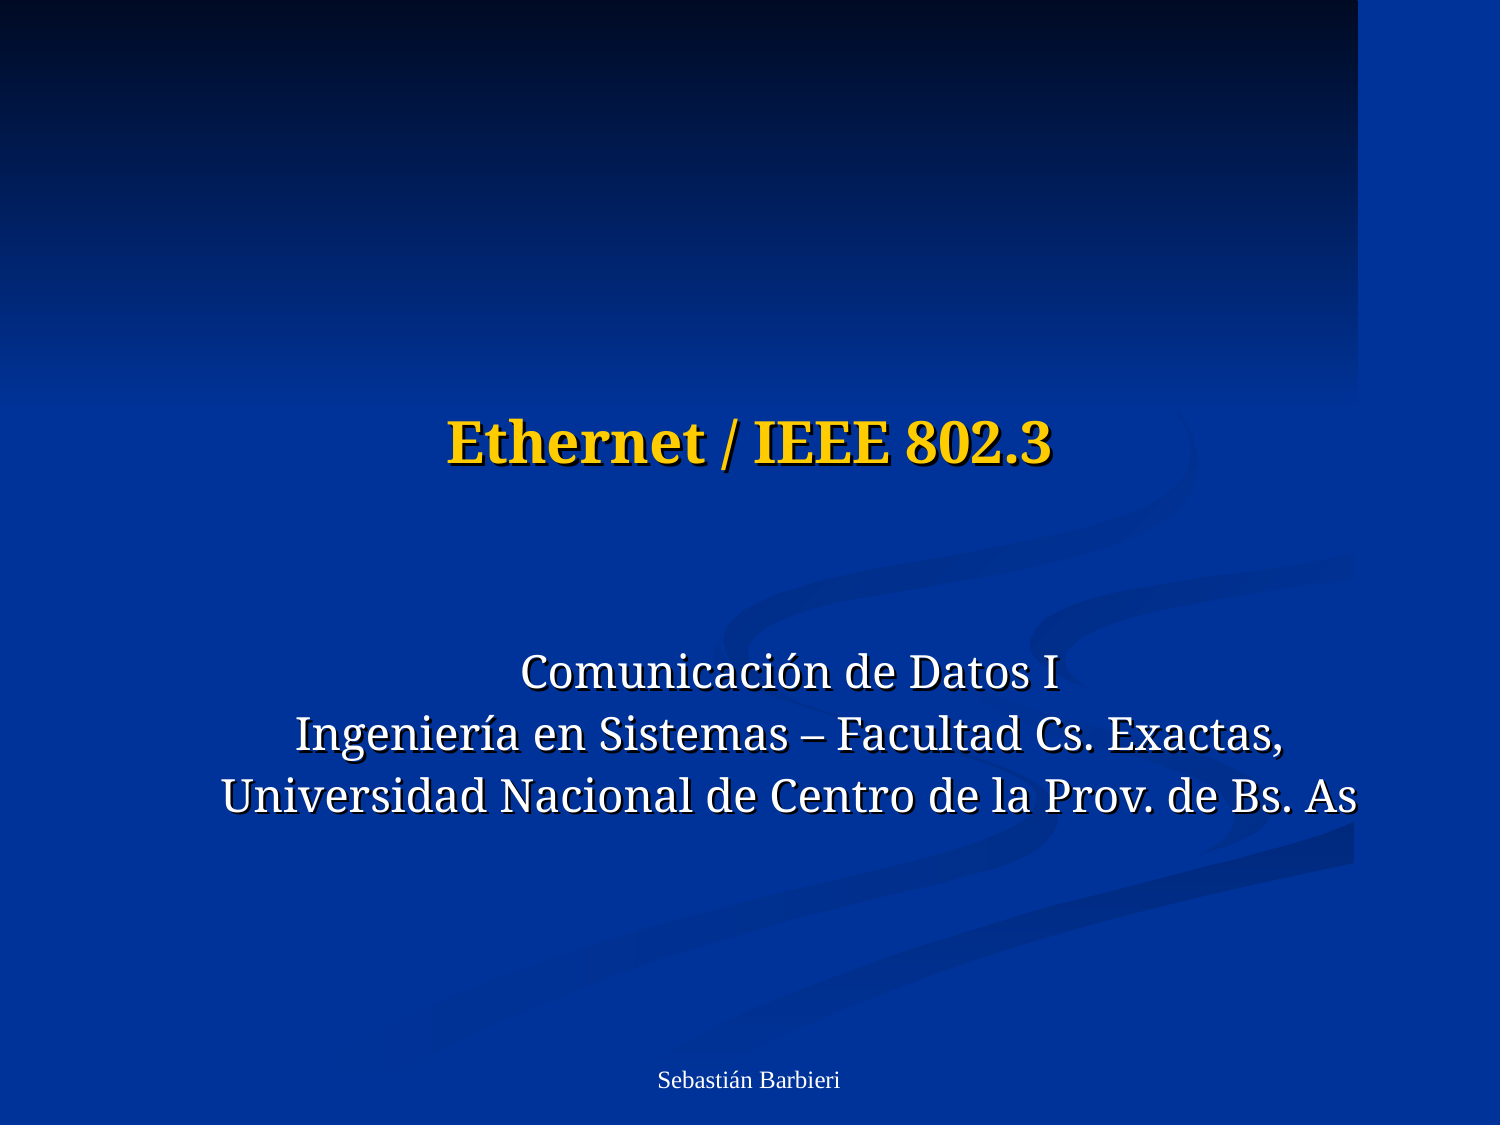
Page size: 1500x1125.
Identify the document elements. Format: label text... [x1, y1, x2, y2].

subtitle Comunicación de Datos I Ingeniería en Sistemas – Facultad Cs. Exactas, Universidad Nacional de Centro de la Prov. de Bs. As [162, 637, 1418, 886]
title Ethernet / IEEE 802.3 [112, 284, 1388, 601]
